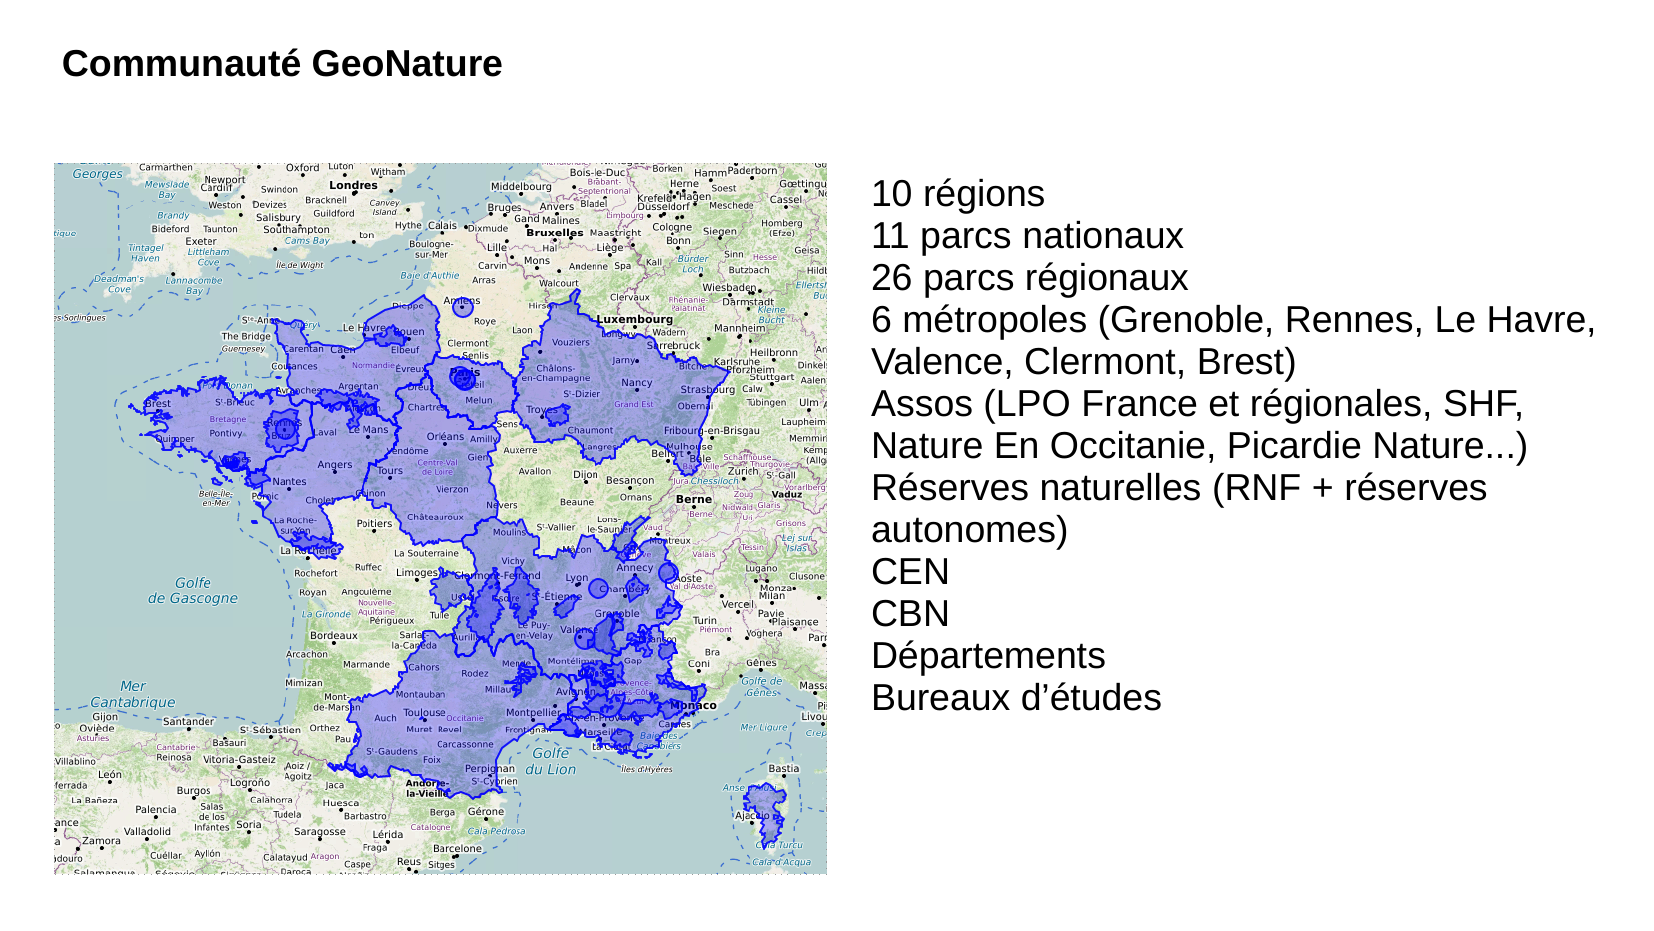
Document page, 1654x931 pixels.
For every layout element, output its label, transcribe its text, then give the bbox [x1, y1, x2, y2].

text_box Communauté GeoNature [47, 35, 519, 93]
text_box 10 régions 11 parcs nationaux 26 parcs régionaux 6 métropoles (Grenoble, Rennes, Le Havre, Valence, Clermont, Brest) Assos (LPO France et régionales, SHF, Nature En Occitanie, Picardie Nature...) Réserves naturelles (RNF + réserves autonomes) CEN CBN Départements Bureaux d’études [856, 165, 1625, 727]
picture [54, 163, 827, 875]
